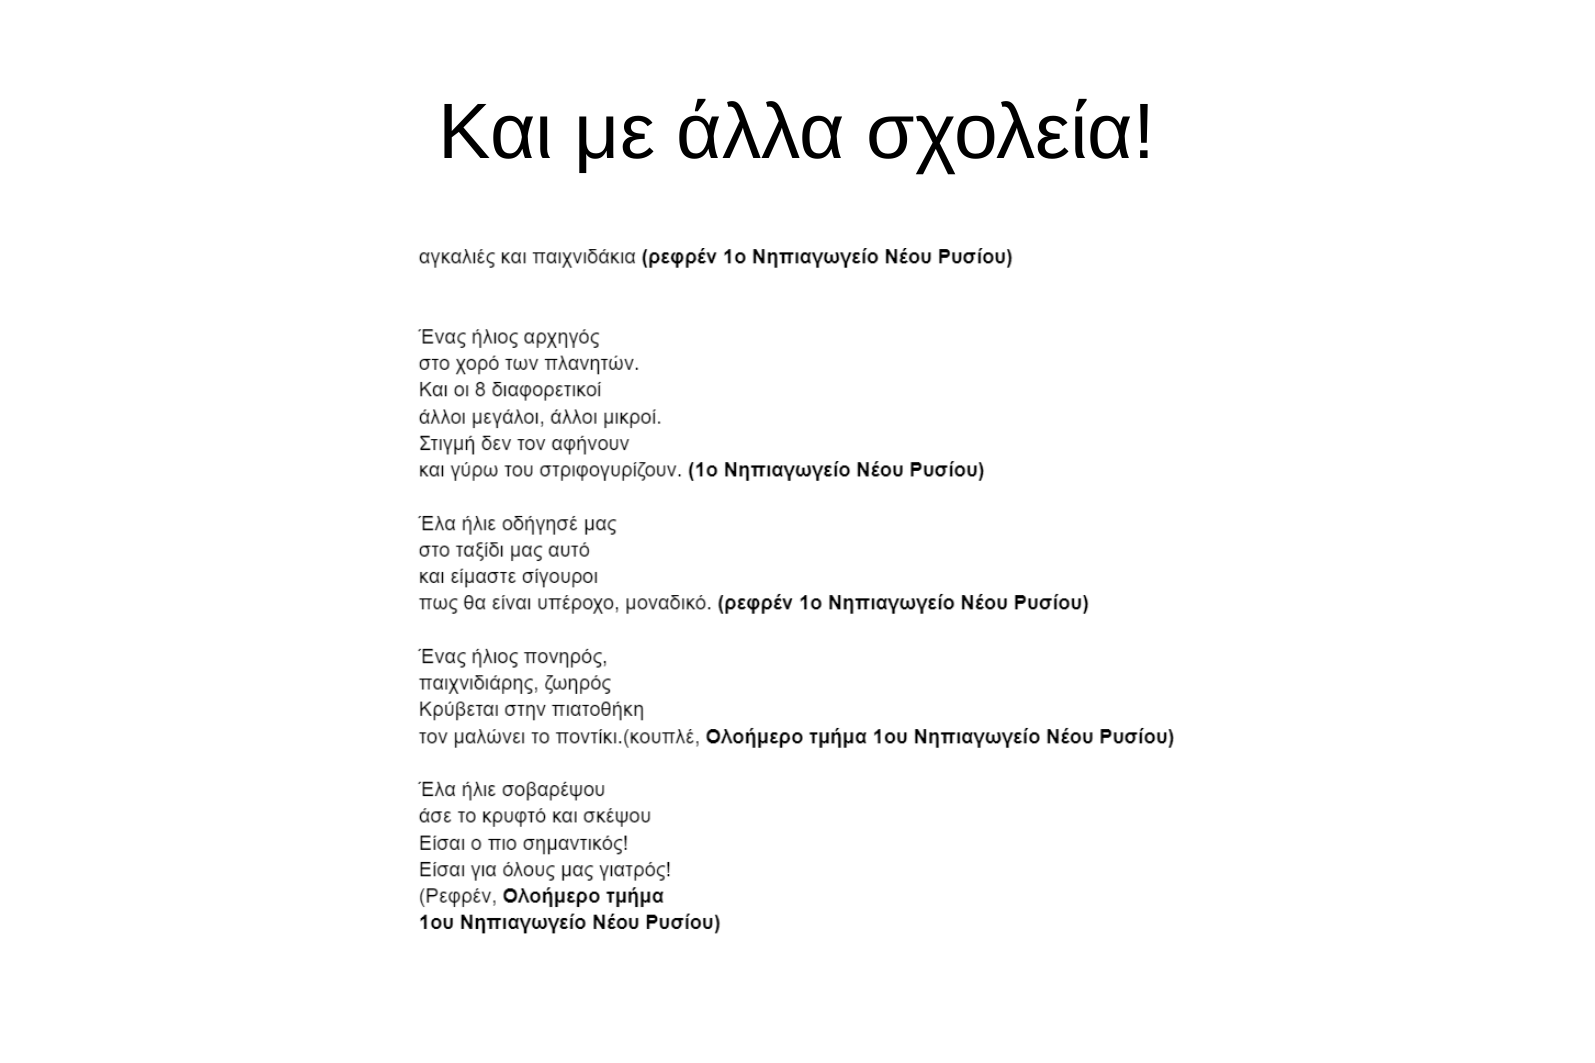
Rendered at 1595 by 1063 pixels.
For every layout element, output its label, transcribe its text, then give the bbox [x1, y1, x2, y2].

picture [375, 248, 1220, 951]
title Και με άλλα σχολεία! [79, 42, 1515, 220]
